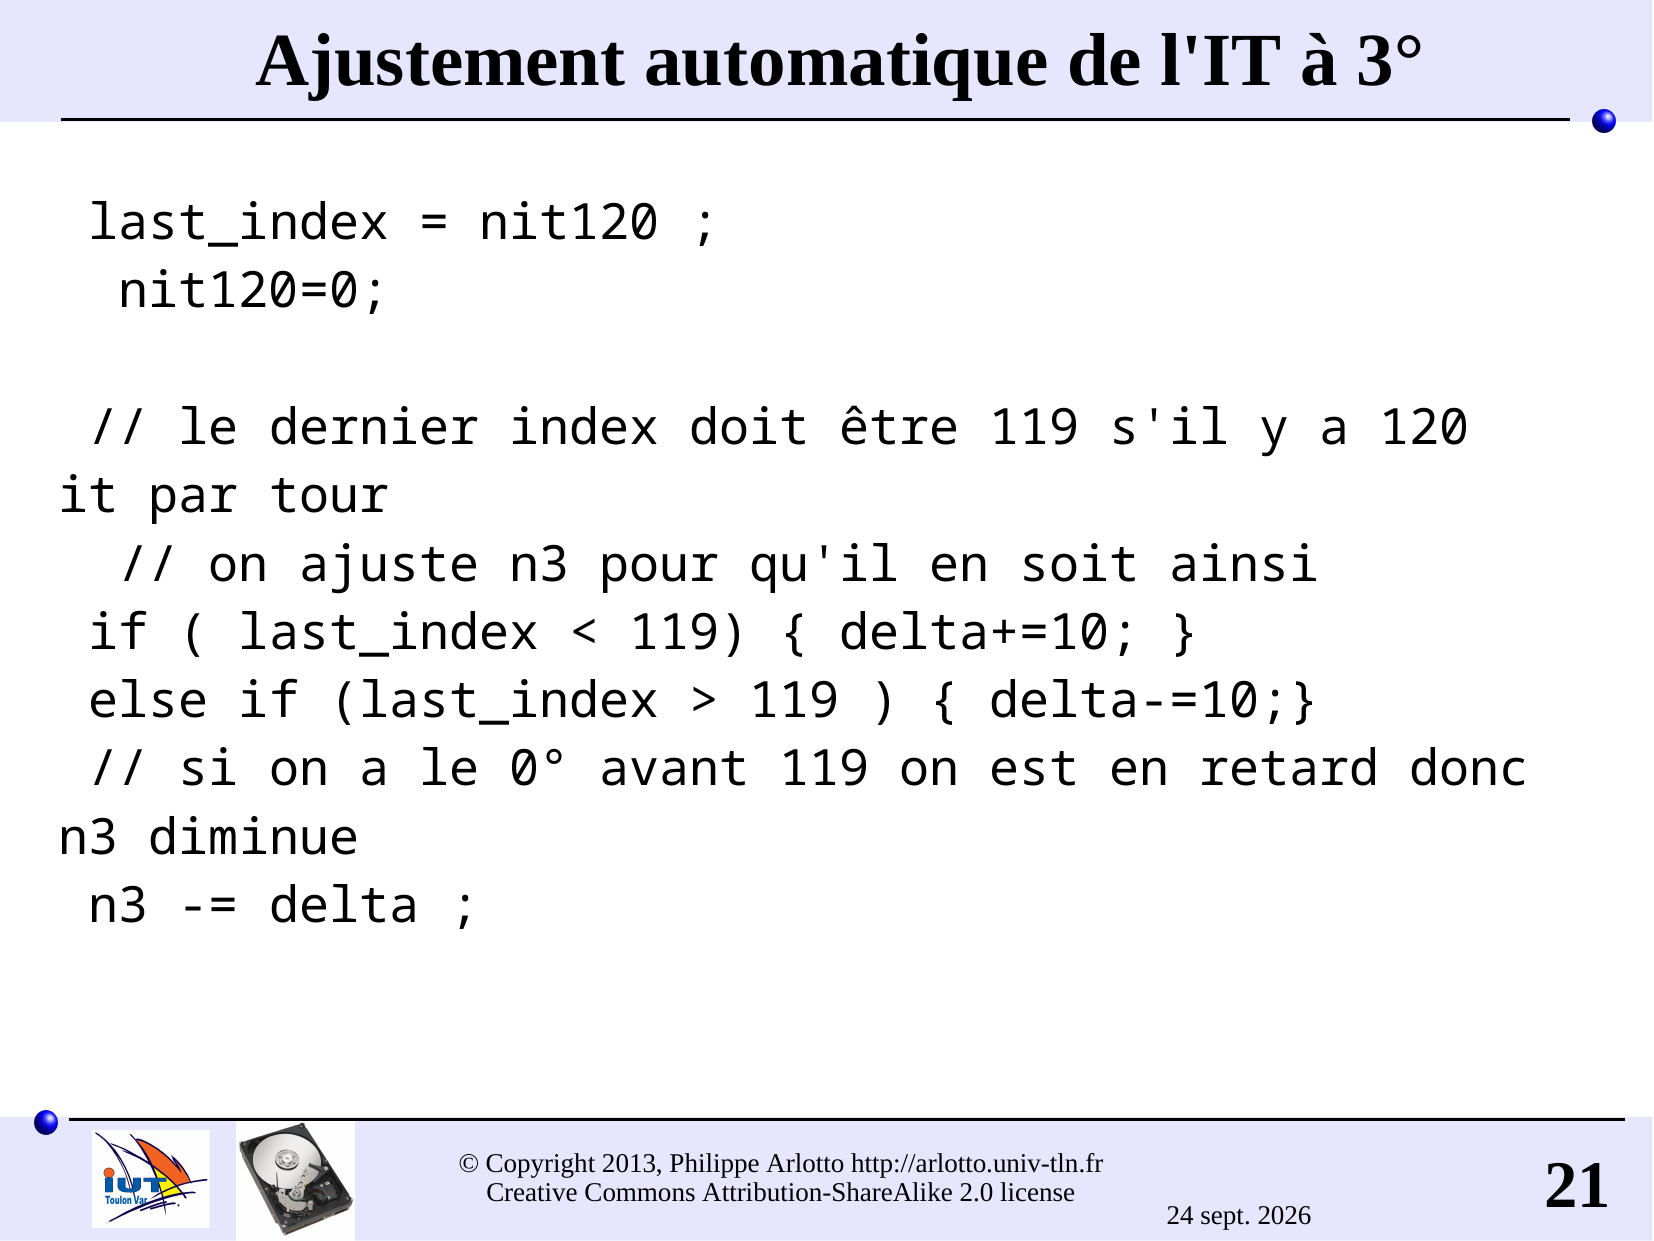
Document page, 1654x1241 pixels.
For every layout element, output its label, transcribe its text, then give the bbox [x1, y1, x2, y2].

title Ajustement automatique de l'IT à 3° [95, 11, 1585, 110]
picture [236, 1121, 355, 1241]
text_box last_index = nit120 ; nit120=0; // le dernier index doit être 119 s'il y a 120 it par tour // on ajuste n3 pour qu'il en soit ainsi if ( last_index < 119) { delta+=10; } else if (last_index > 119 ) { delta-=10;} // si on a le 0° avant 119 on est en retard donc n3 diminue n3 -= delta ; [59, 186, 1536, 825]
